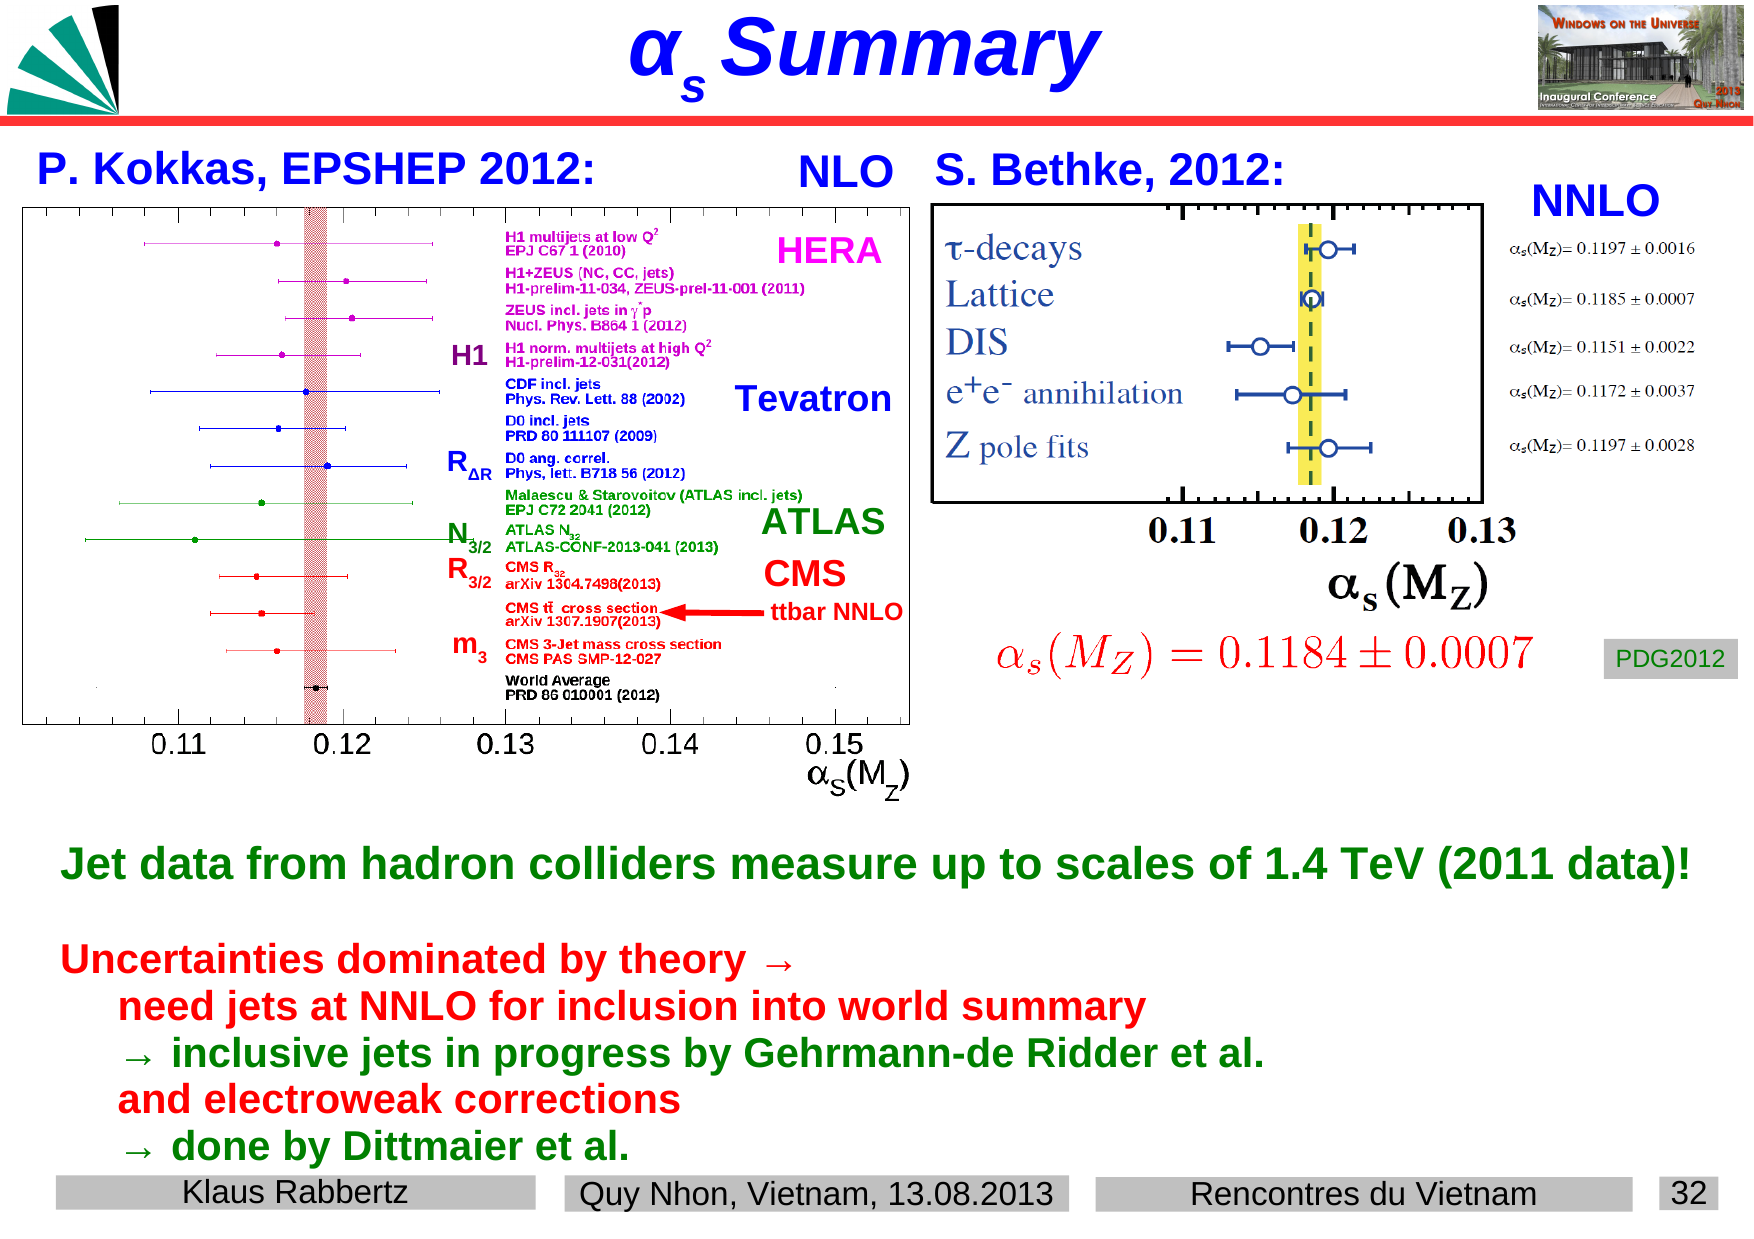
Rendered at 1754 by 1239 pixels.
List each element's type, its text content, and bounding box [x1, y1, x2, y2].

text_box HERA [764, 223, 894, 278]
text_box m3 [440, 621, 500, 673]
text_box R3/2 [435, 563, 505, 599]
text_box P. Kokkas, EPSHEP 2012: [24, 137, 609, 201]
text_box N3/2 [435, 511, 505, 563]
text_box ATLAS [749, 494, 896, 549]
text_box Tevatron [722, 372, 905, 426]
text_box PDG2012 [1603, 638, 1738, 679]
text_box CMS [751, 546, 859, 601]
text_box RΔR [435, 438, 505, 491]
picture [13, 192, 1721, 807]
picture [7, 5, 119, 116]
picture [1606, 5, 1744, 110]
text_box Jet data from hadron colliders measure up to scales of 1.4 TeV (2011 data)! Uncertainties dominated by theory → need jets at NNLO for inclusion into world summary → inclusive jets in progress by Gehrmann-de Ridder et al. and electroweak corrections → done by Dittmaier et al. [48, 832, 1705, 1175]
text_box NNLO [1519, 168, 1673, 233]
text_box NLO [786, 140, 907, 204]
text_box S. Bethke, 2012: [922, 138, 1299, 192]
text_box H1 [439, 332, 501, 378]
title αs Summary [123, 0, 1606, 114]
text_box ttbar NNLO [758, 591, 916, 632]
